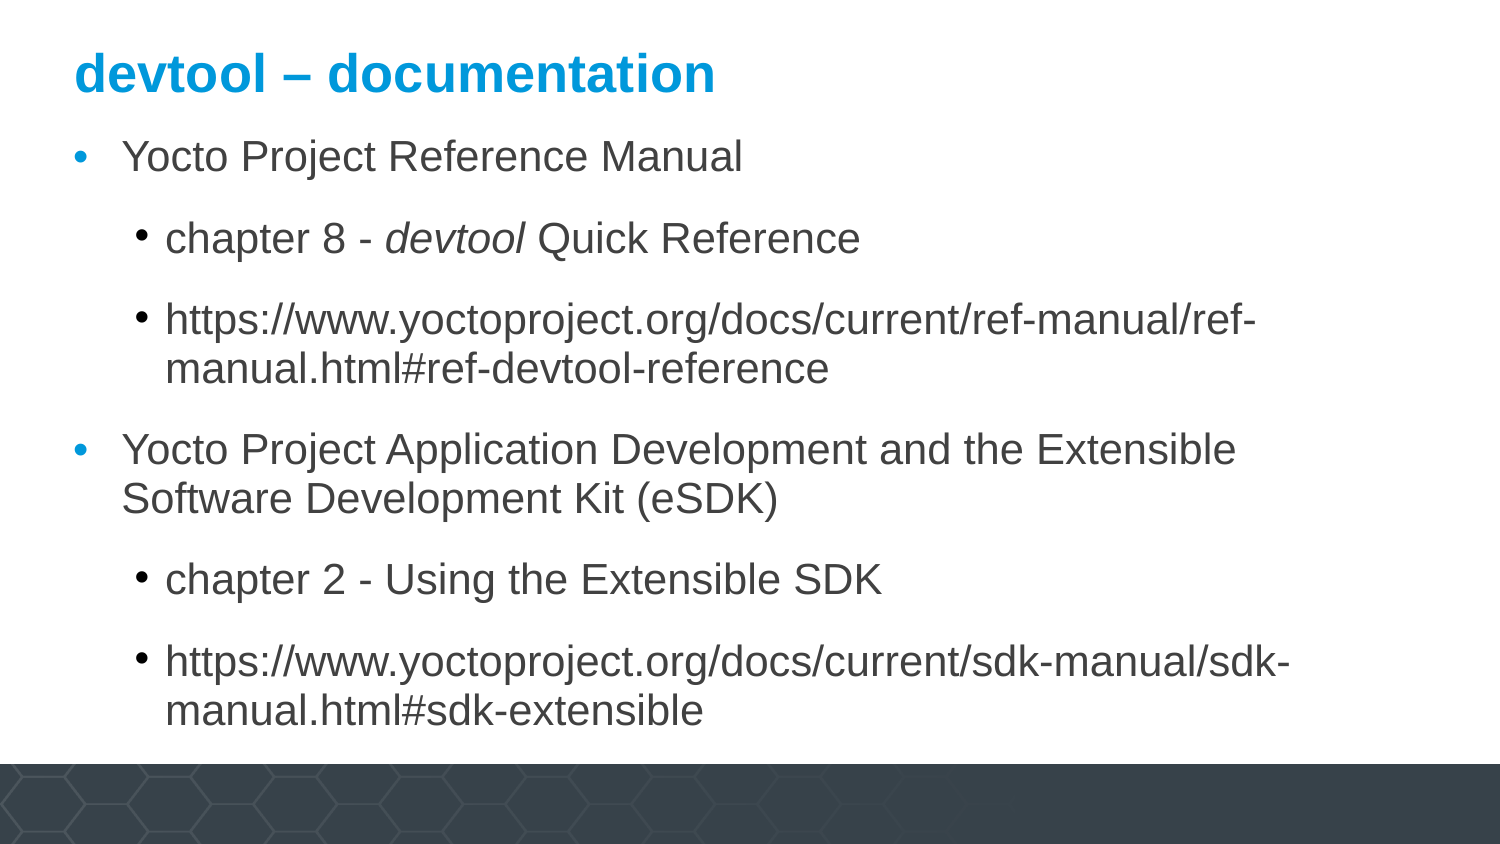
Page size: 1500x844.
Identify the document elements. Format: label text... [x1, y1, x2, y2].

text_box Yocto Project Reference Manual chapter 8 - devtool Quick Reference https://www.yoctoproject.org/docs/current/ref-manual/ref-manual.html#ref-devtool-reference Yocto Project Application Development and the Extensible Software Development Kit (eSDK) chapter 2 - Using the Extensible SDK https://www.yoctoproject.org/docs/current/sdk-manual/sdk-manual.html#sdk-extensible [72, 132, 1422, 738]
text_box devtool – documentation [74, 50, 1424, 159]
picture [0, 0, 1500, 844]
